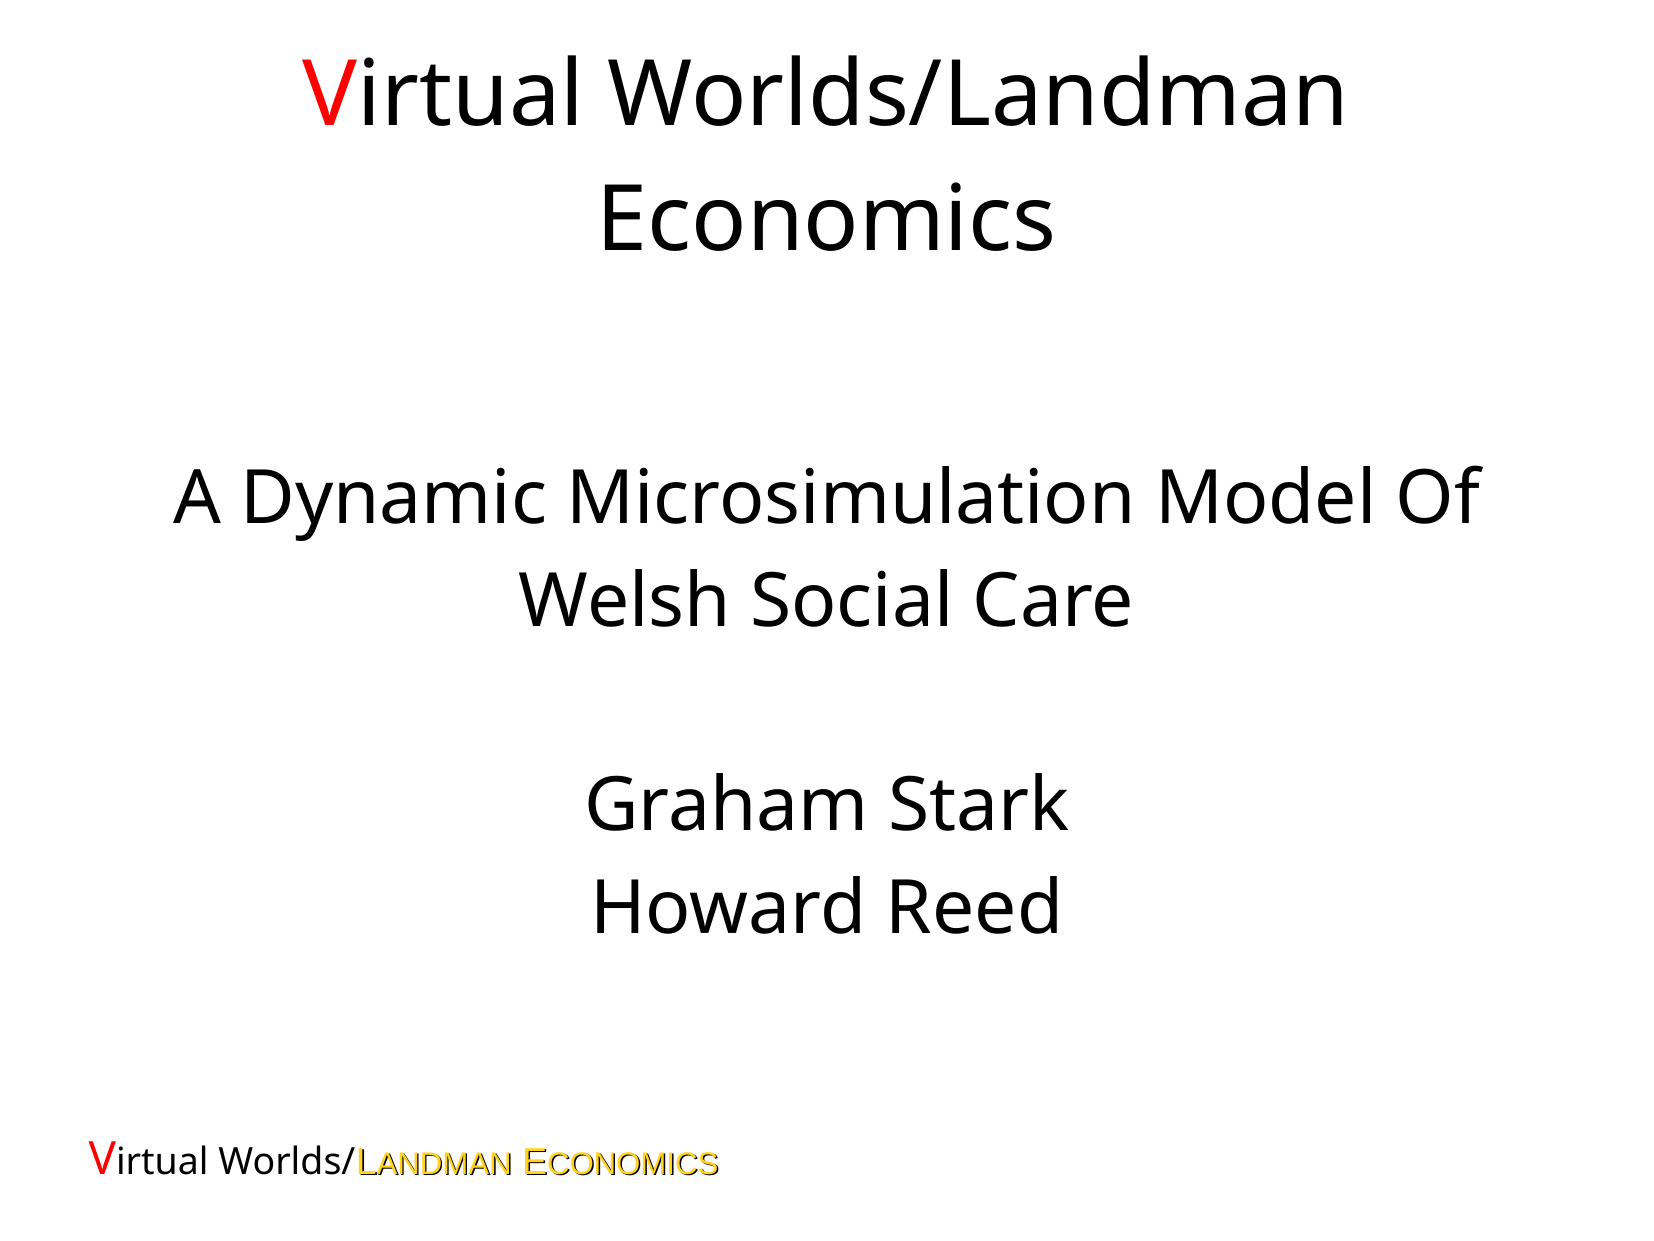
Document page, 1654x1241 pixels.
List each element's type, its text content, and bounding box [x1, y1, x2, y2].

title Virtual Worlds/Landman Economics [82, 49, 1571, 257]
subtitle A Dynamic Microsimulation Model Of Welsh Social Care Graham Stark Howard Reed [82, 290, 1571, 1109]
